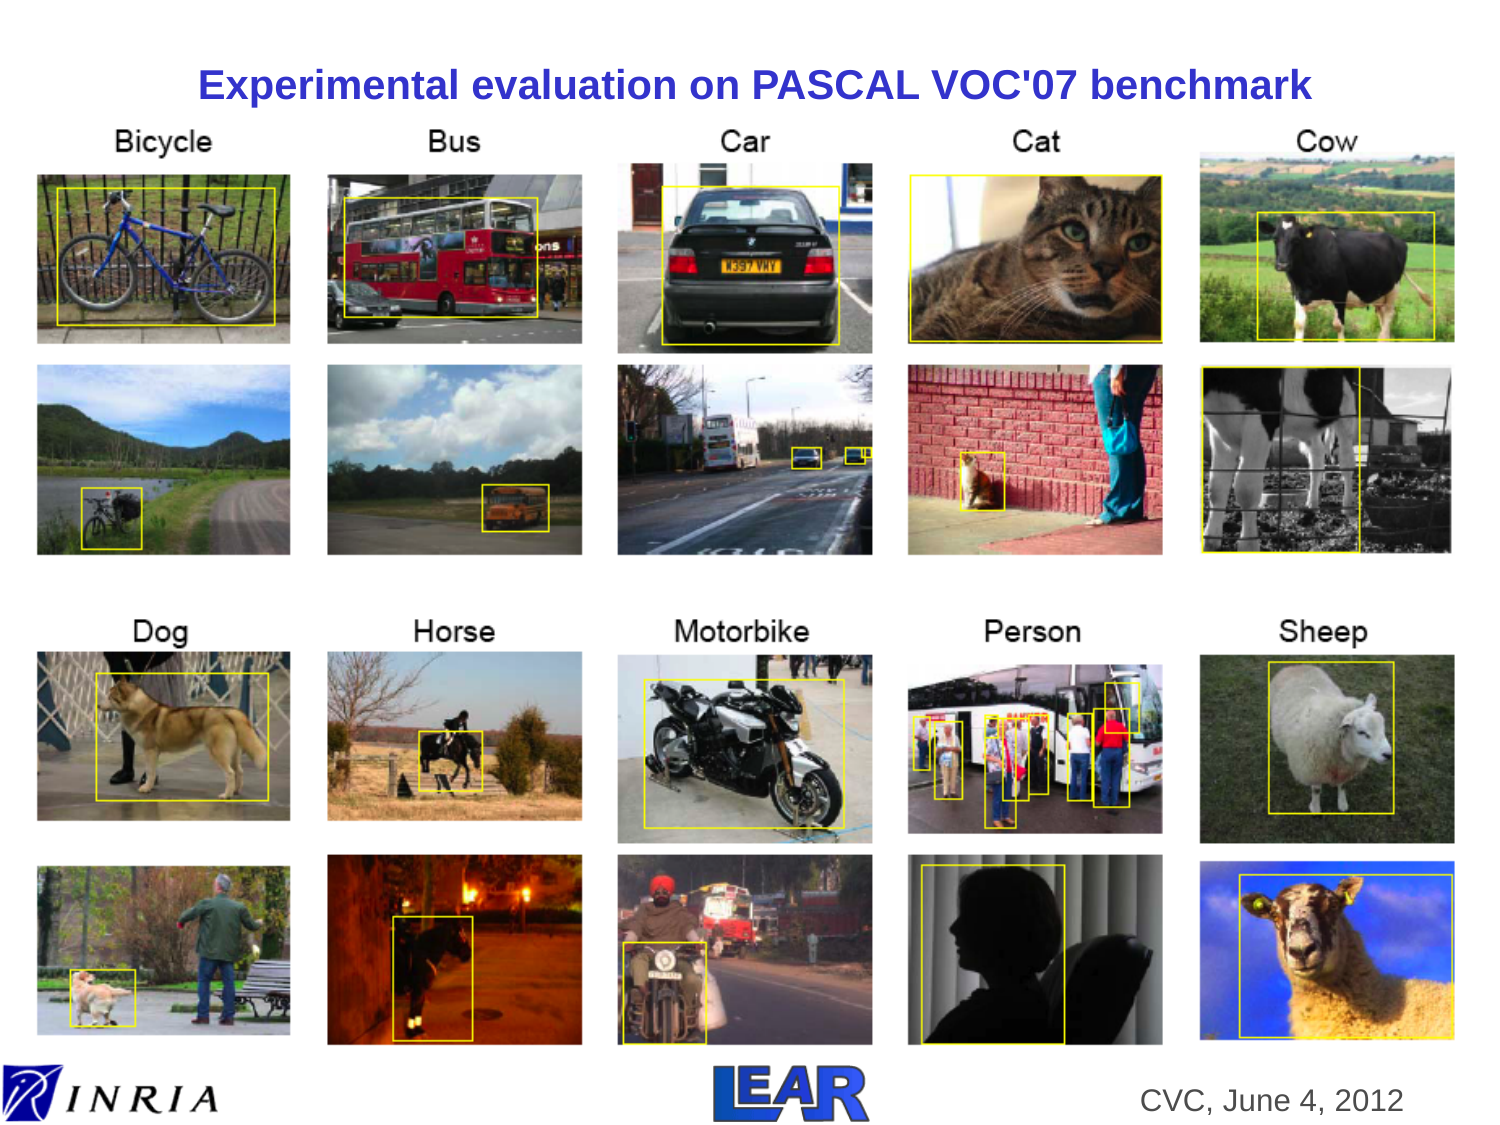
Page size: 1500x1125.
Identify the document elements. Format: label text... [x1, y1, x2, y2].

picture [0, 112, 1463, 1125]
picture [709, 1063, 872, 1124]
title Experimental evaluation on PASCAL VOC'07 benchmark [51, 46, 1459, 112]
